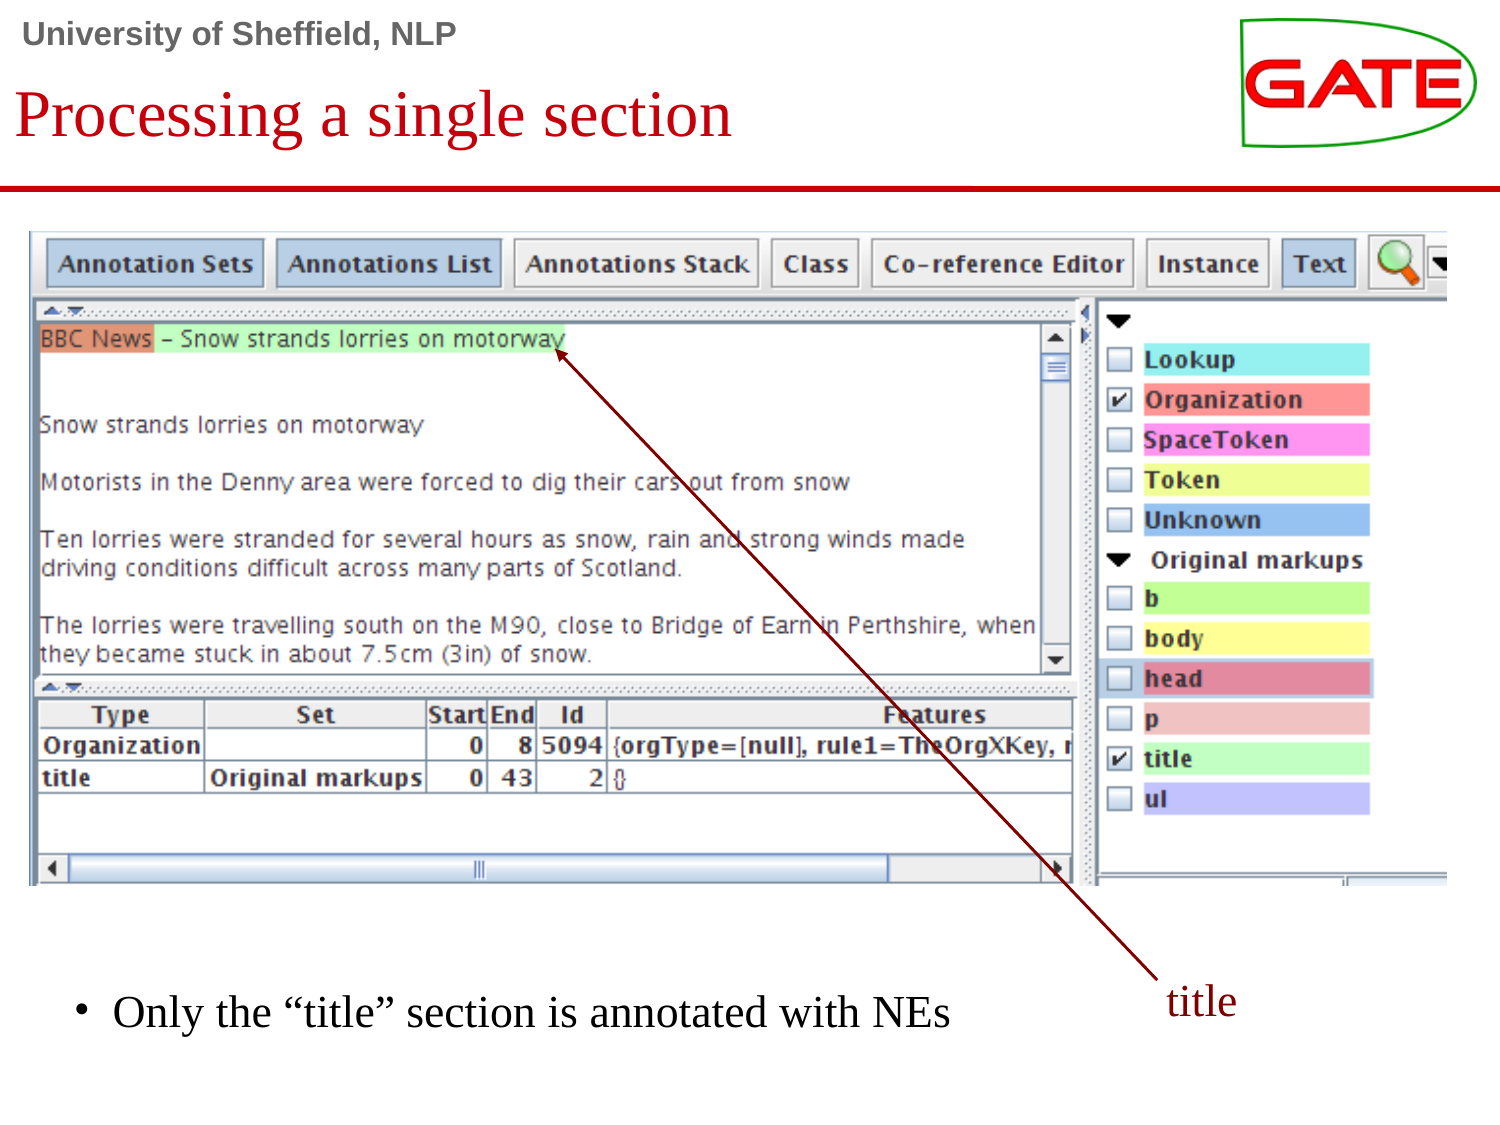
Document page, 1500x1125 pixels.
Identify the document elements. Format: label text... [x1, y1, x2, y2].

picture [29, 231, 1447, 886]
title Processing a single section [0, 4, 1241, 215]
picture [1241, 18, 1477, 148]
text_box Only the “title” section is annotated with NEs [59, 974, 1270, 1045]
text_box title [1151, 963, 1359, 1034]
